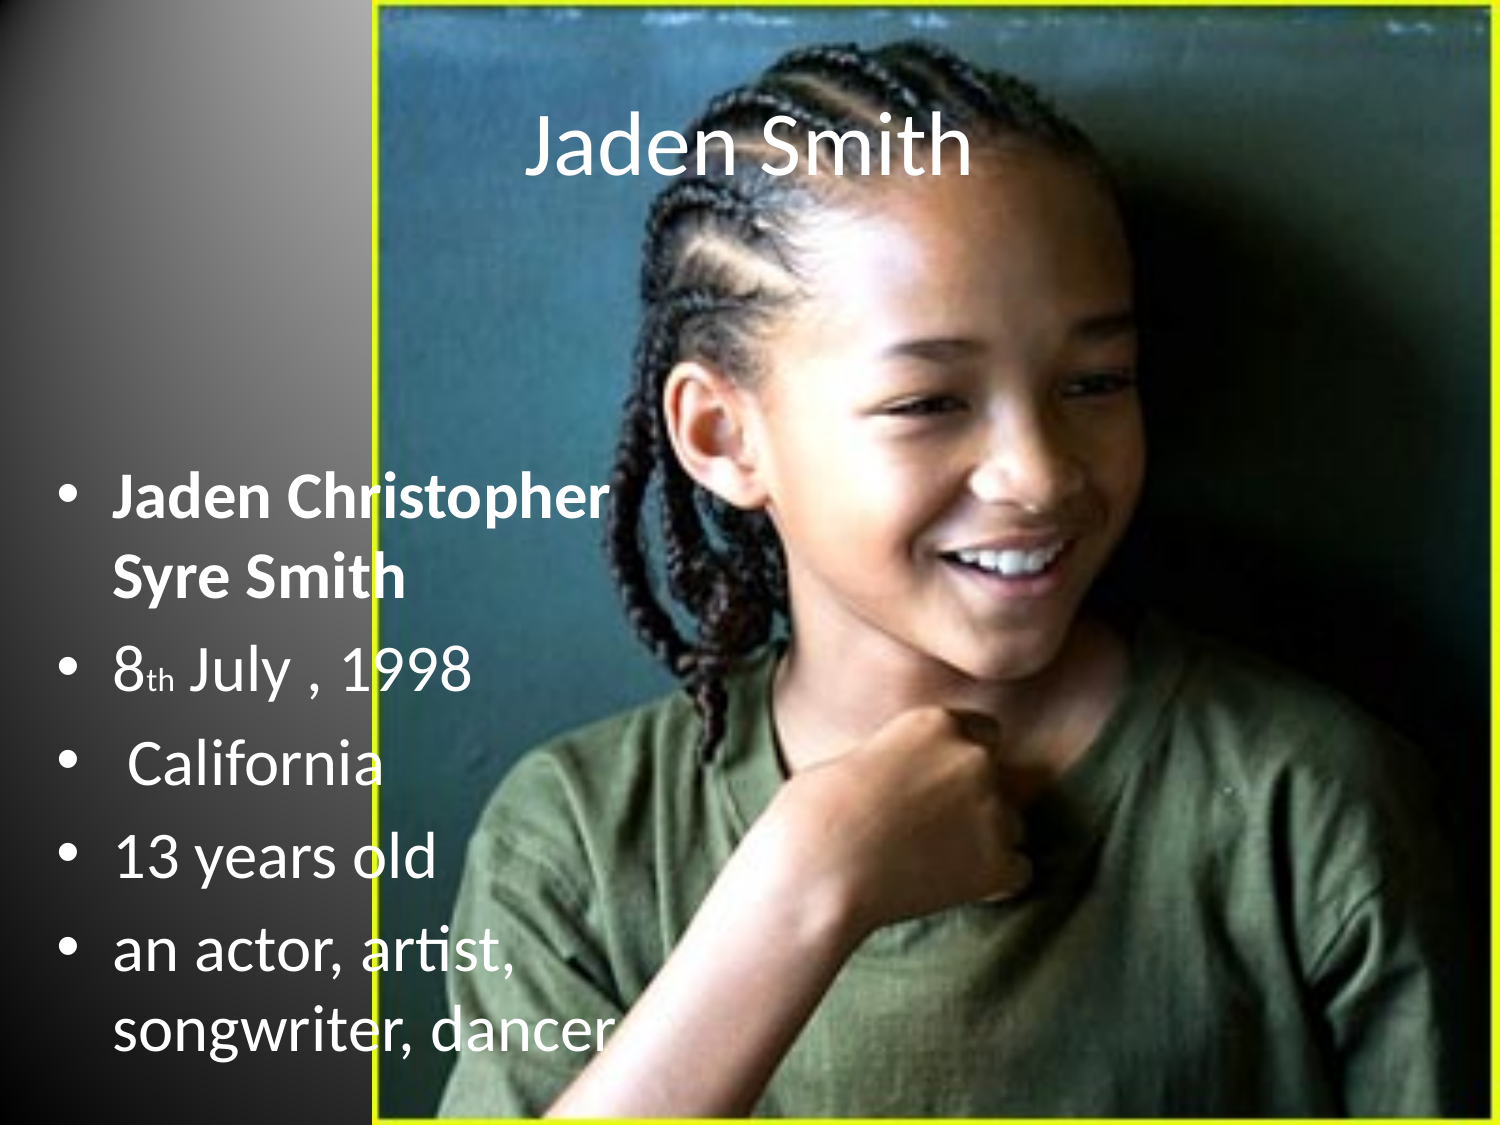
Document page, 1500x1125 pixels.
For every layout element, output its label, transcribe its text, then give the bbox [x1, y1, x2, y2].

list Jaden Christopher Syre Smith 8th July , 1998 California 13 years old an actor, artist, songwriter, dancer [41, 444, 744, 1125]
title Jaden Smith [75, 45, 1425, 233]
picture [0, 0, 1500, 1125]
